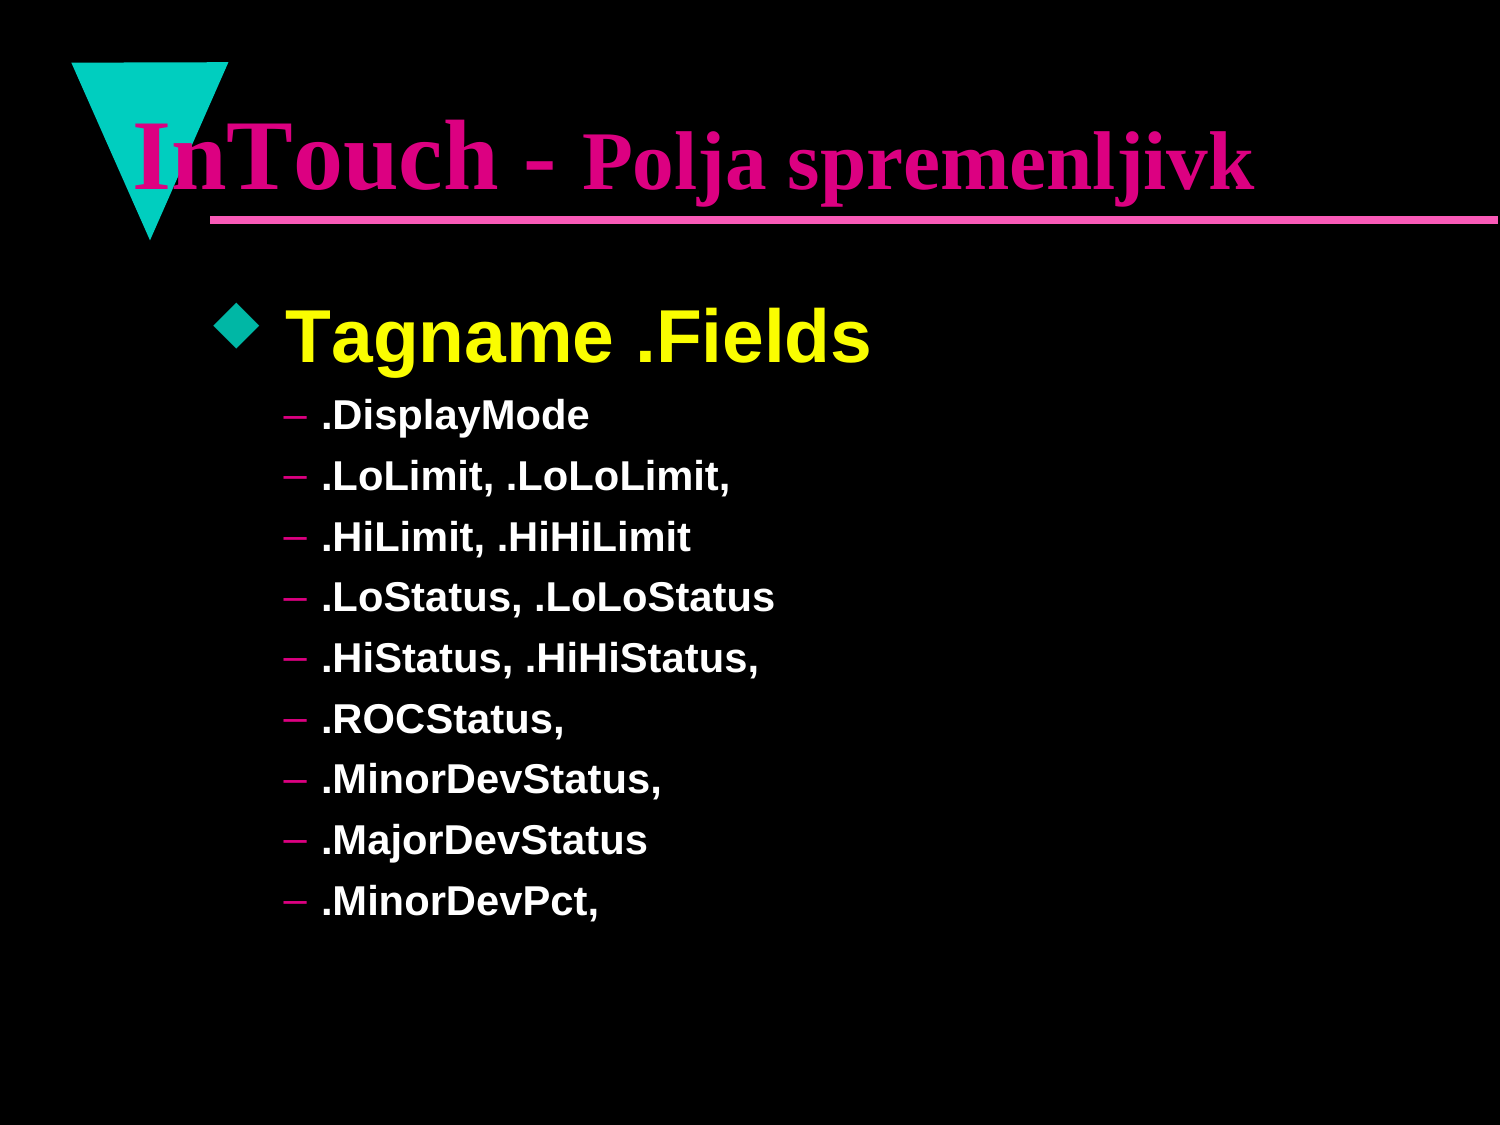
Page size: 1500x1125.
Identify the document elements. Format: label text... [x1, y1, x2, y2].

list Tagname .Fields .DisplayMode .LoLimit, .LoLoLimit, .HiLimit, .HiHiLimit .LoStatus, .LoLoStatus .HiStatus, .HiHiStatus, .ROCStatus, .MinorDevStatus, .MajorDevStatus .MinorDevPct, [118, 289, 1498, 963]
title InTouch - Polja spremenljivk [117, 63, 1426, 251]
